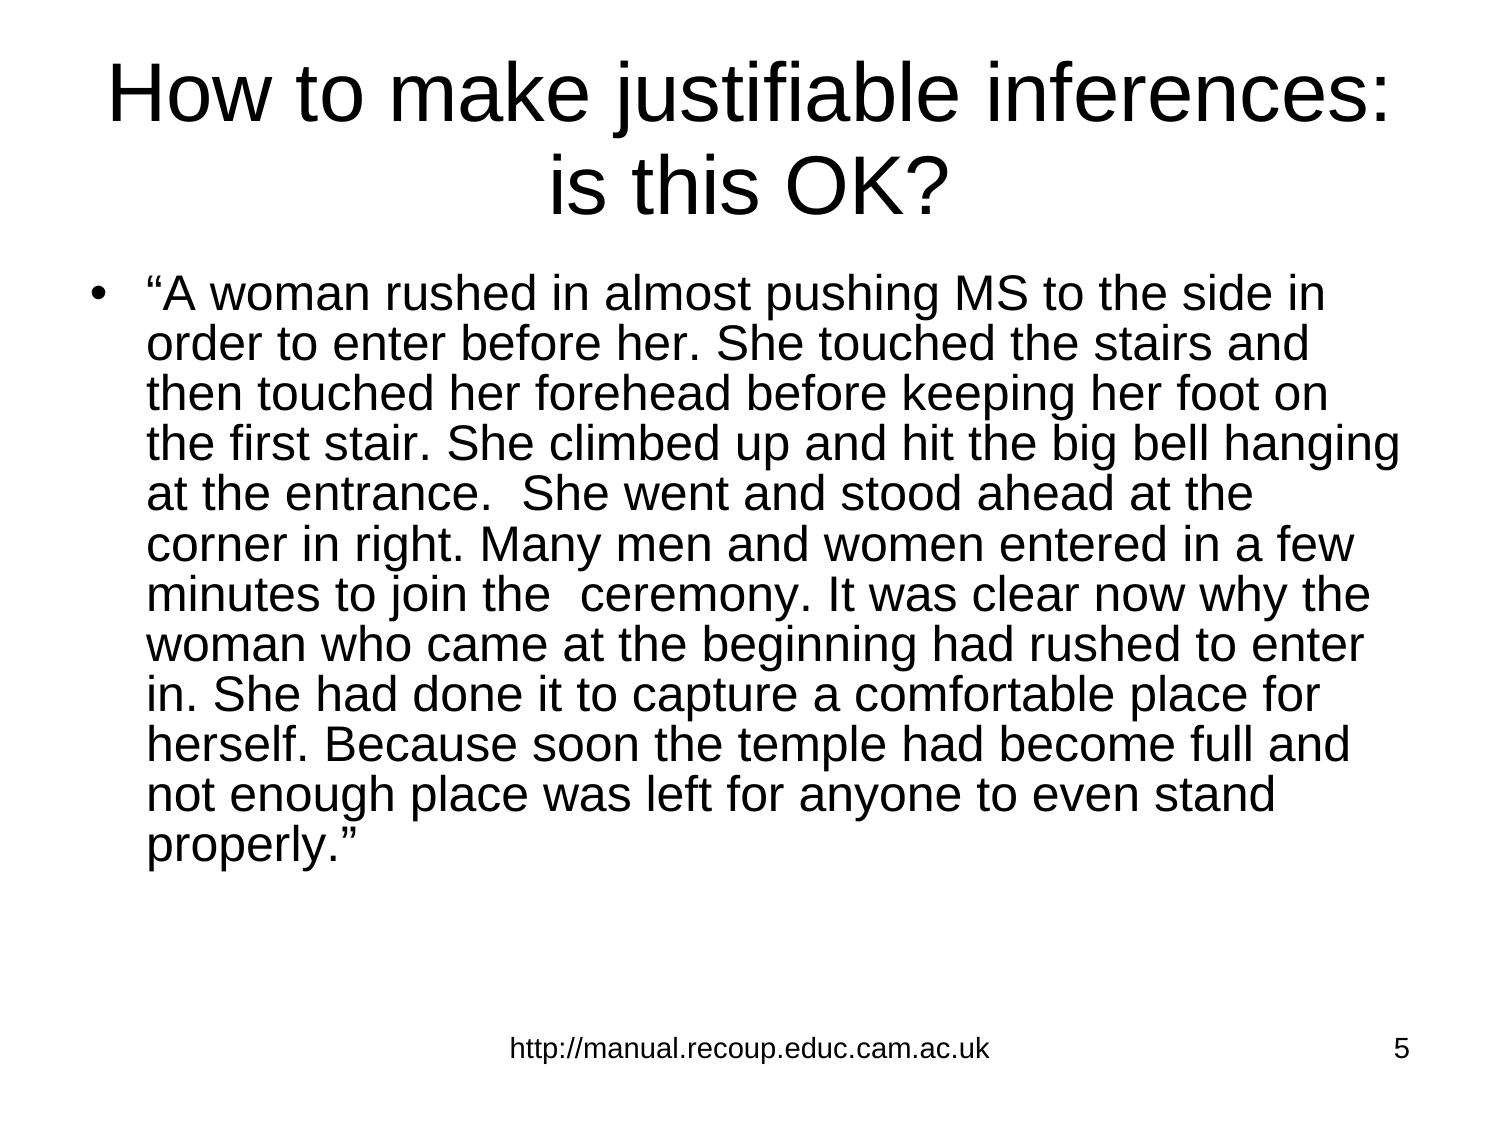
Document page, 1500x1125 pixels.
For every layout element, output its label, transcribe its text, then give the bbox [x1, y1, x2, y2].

title How to make justifiable inferences: is this OK? [75, 31, 1426, 247]
list “A woman rushed in almost pushing MS to the side in order to enter before her. She touched the stairs and then touched her forehead before keeping her foot on the first stair. She climbed up and hit the big bell hanging at the entrance. She went and stood ahead at the corner in right. Many men and women entered in a few minutes to join the ceremony. It was clear now why the woman who came at the beginning had rushed to enter in. She had done it to capture a comfortable place for herself. Because soon the temple had become full and not enough place was left for anyone to even stand properly.” [75, 262, 1426, 1006]
